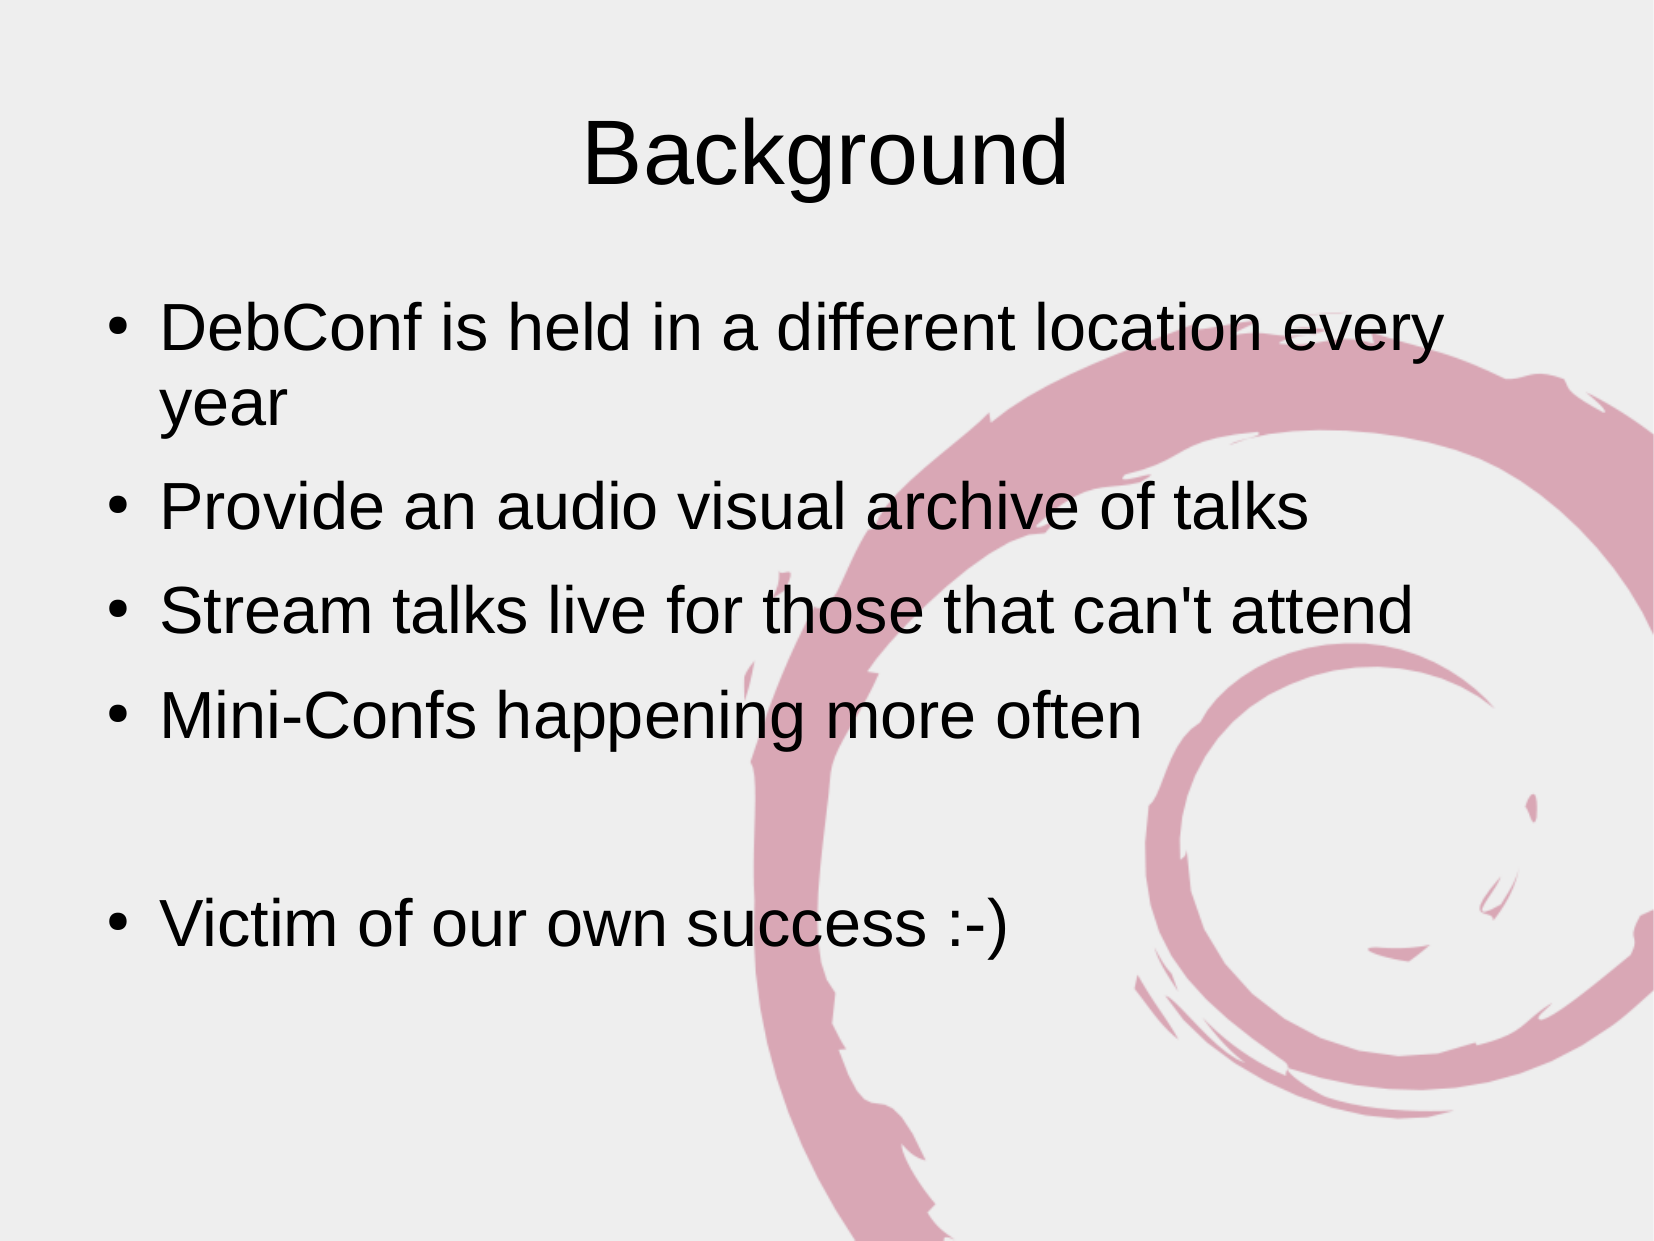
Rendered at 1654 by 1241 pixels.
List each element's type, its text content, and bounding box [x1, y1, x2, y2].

list DebConf is held in a different location every year Provide an audio visual archive of talks Stream talks live for those that can't attend Mini-Confs happening more often Victim of our own success :-) [88, 290, 1577, 1010]
picture [0, 0, 1654, 1241]
title Background [82, 49, 1571, 257]
